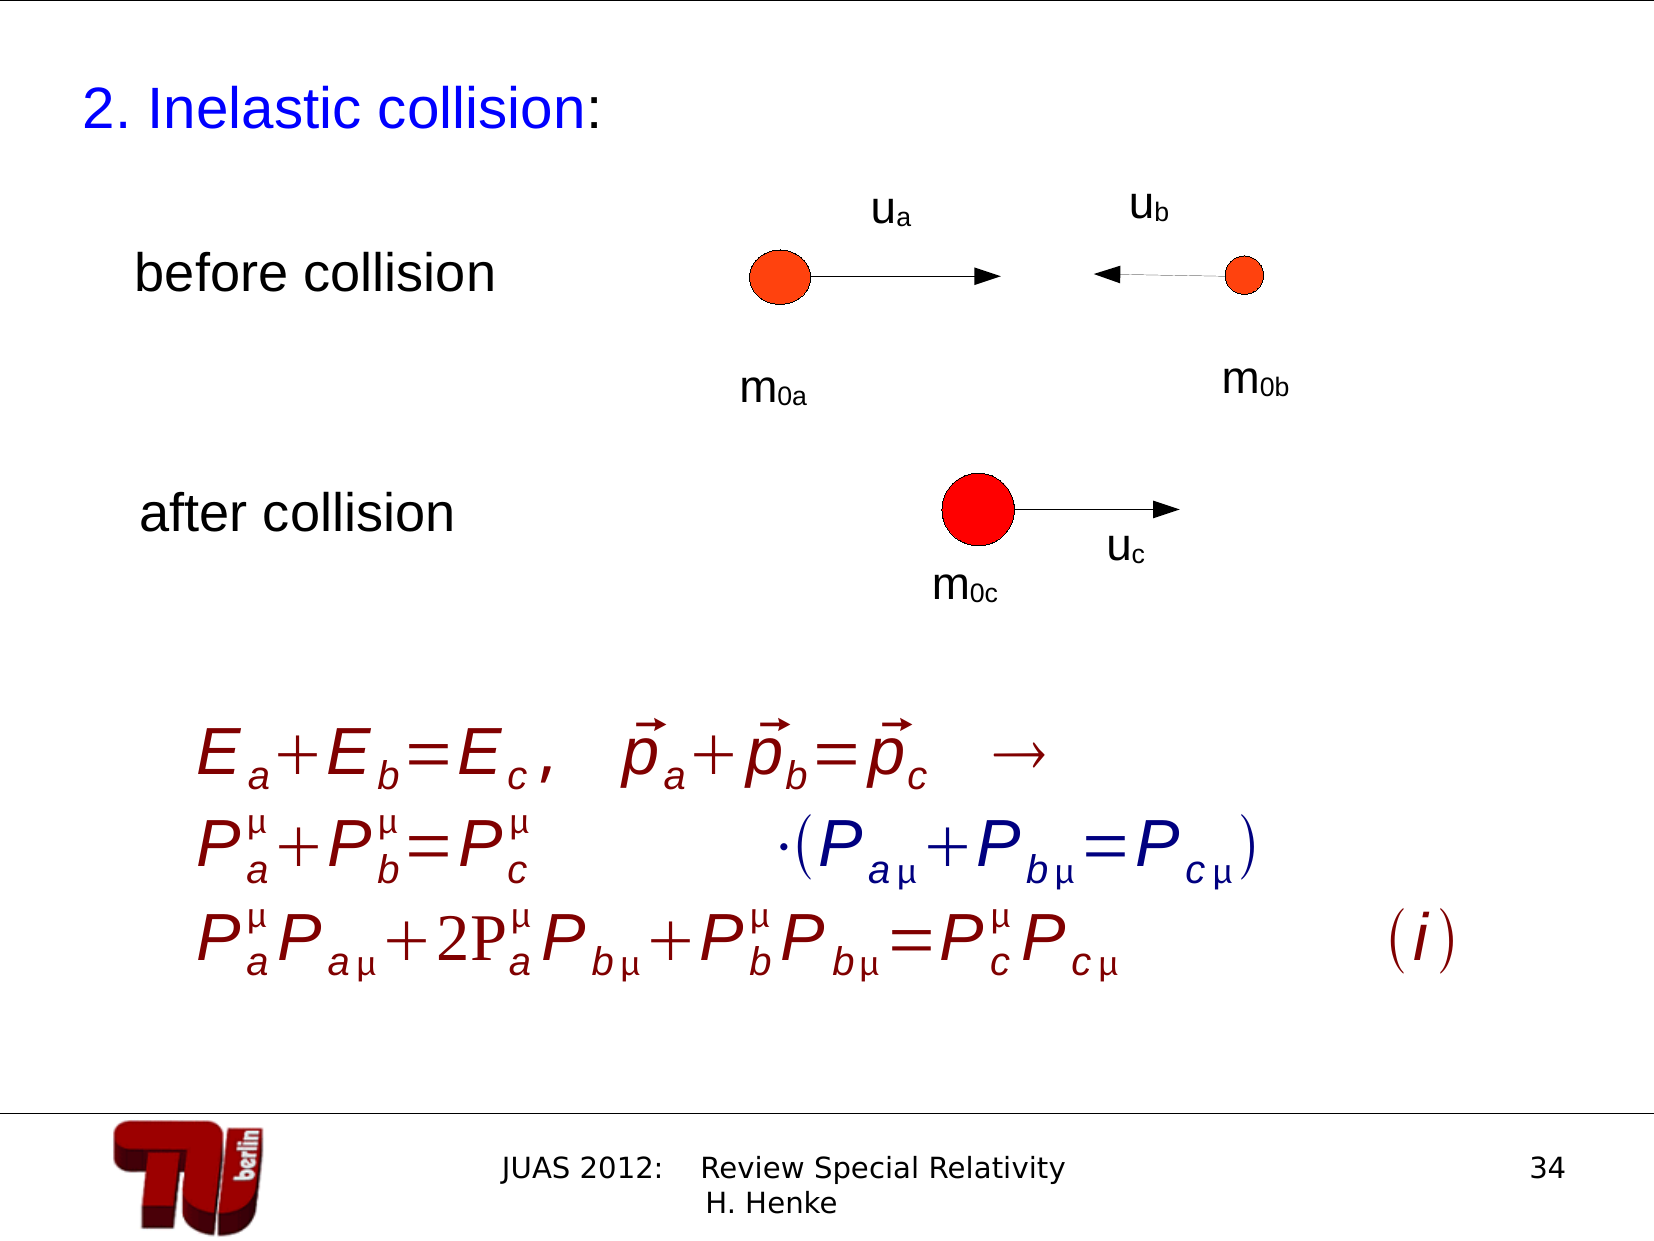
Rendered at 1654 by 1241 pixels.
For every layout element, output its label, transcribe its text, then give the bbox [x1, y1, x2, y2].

text_box ub [1114, 169, 1203, 251]
text_box uc [1091, 511, 1180, 593]
text_box before collision [120, 235, 612, 311]
text_box [941, 473, 1015, 546]
text_box ua [855, 174, 945, 256]
chart [190, 713, 1465, 985]
text_box m0c [917, 550, 1035, 632]
picture [112, 1119, 265, 1238]
text_box 2. Inelastic collision: [67, 67, 820, 148]
text_box [1225, 255, 1264, 295]
text_box [749, 249, 811, 305]
text_box m0a [724, 353, 843, 435]
text_box after collision [124, 475, 564, 551]
text_box m0b [1206, 344, 1325, 425]
